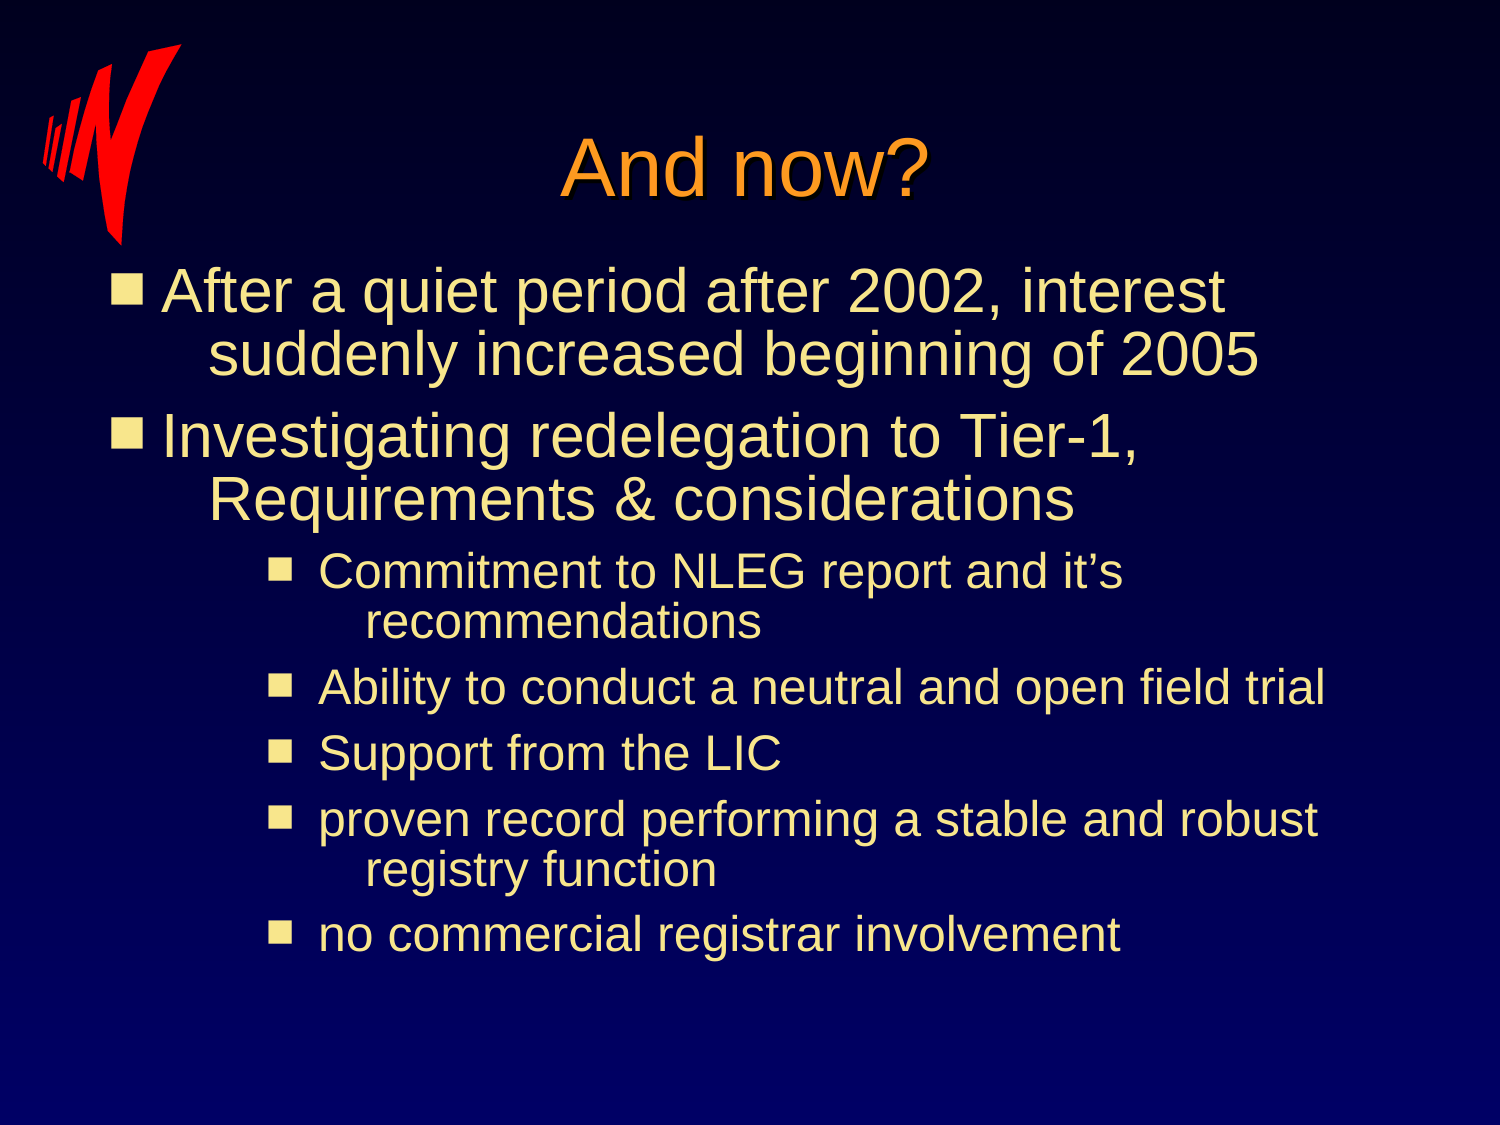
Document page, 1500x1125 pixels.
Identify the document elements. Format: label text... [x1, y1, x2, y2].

list After a quiet period after 2002, interest suddenly increased beginning of 2005 Investigating redelegation to Tier-1, Requirements & considerations Commitment to NLEG report and it’s recommendations Ability to conduct a neutral and open field trial Support from the LIC proven record performing a stable and robust registry function no commercial registrar involvement [100, 255, 1388, 1059]
title And now? [183, 78, 1309, 255]
